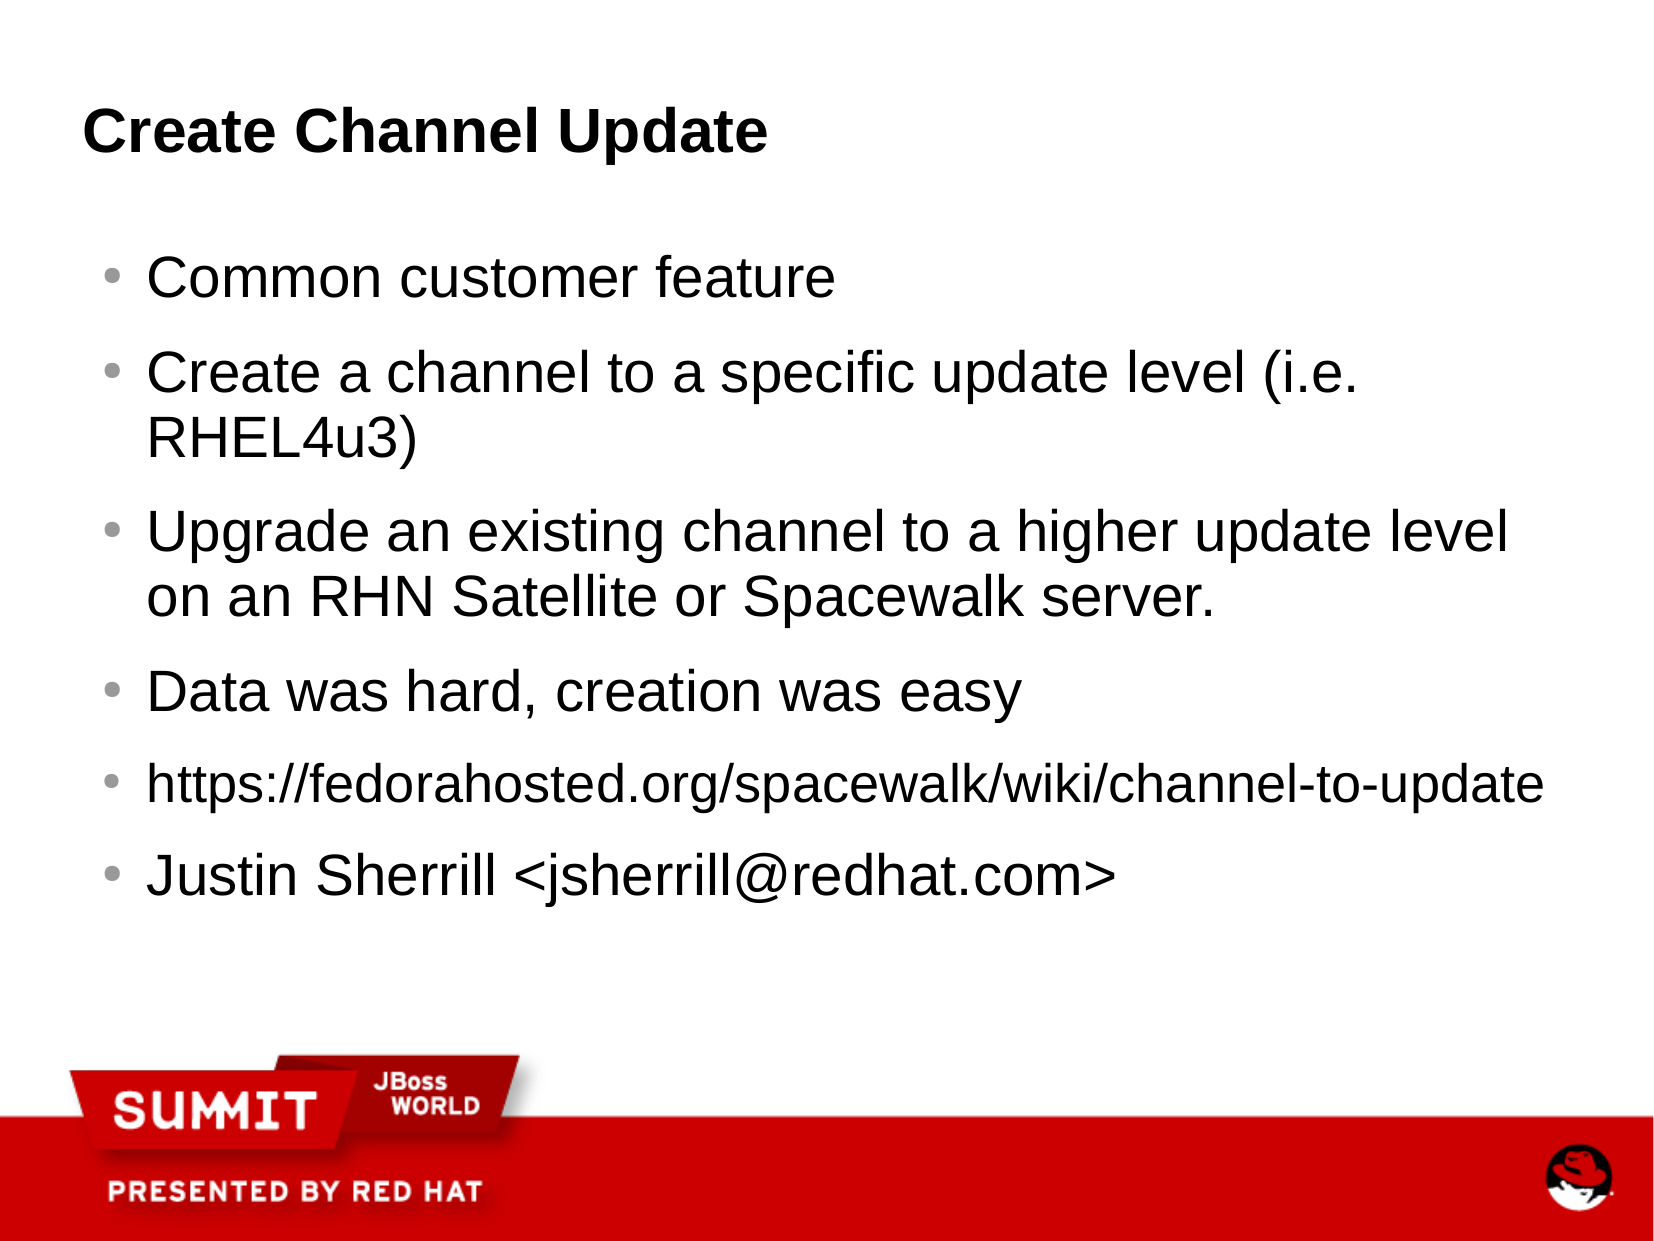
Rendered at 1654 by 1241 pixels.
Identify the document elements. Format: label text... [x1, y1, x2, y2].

picture [0, 1043, 1654, 1241]
list Common customer feature Create a channel to a specific update level (i.e. RHEL4u3) Upgrade an existing channel to a higher update level on an RHN Satellite or Spacewalk server. Data was hard, creation was easy https://fedorahosted.org/spacewalk/wiki/channel-to-update Justin Sherrill <jsherrill@redhat.com> [86, 244, 1576, 1024]
title Create Channel Update [82, 45, 1571, 218]
